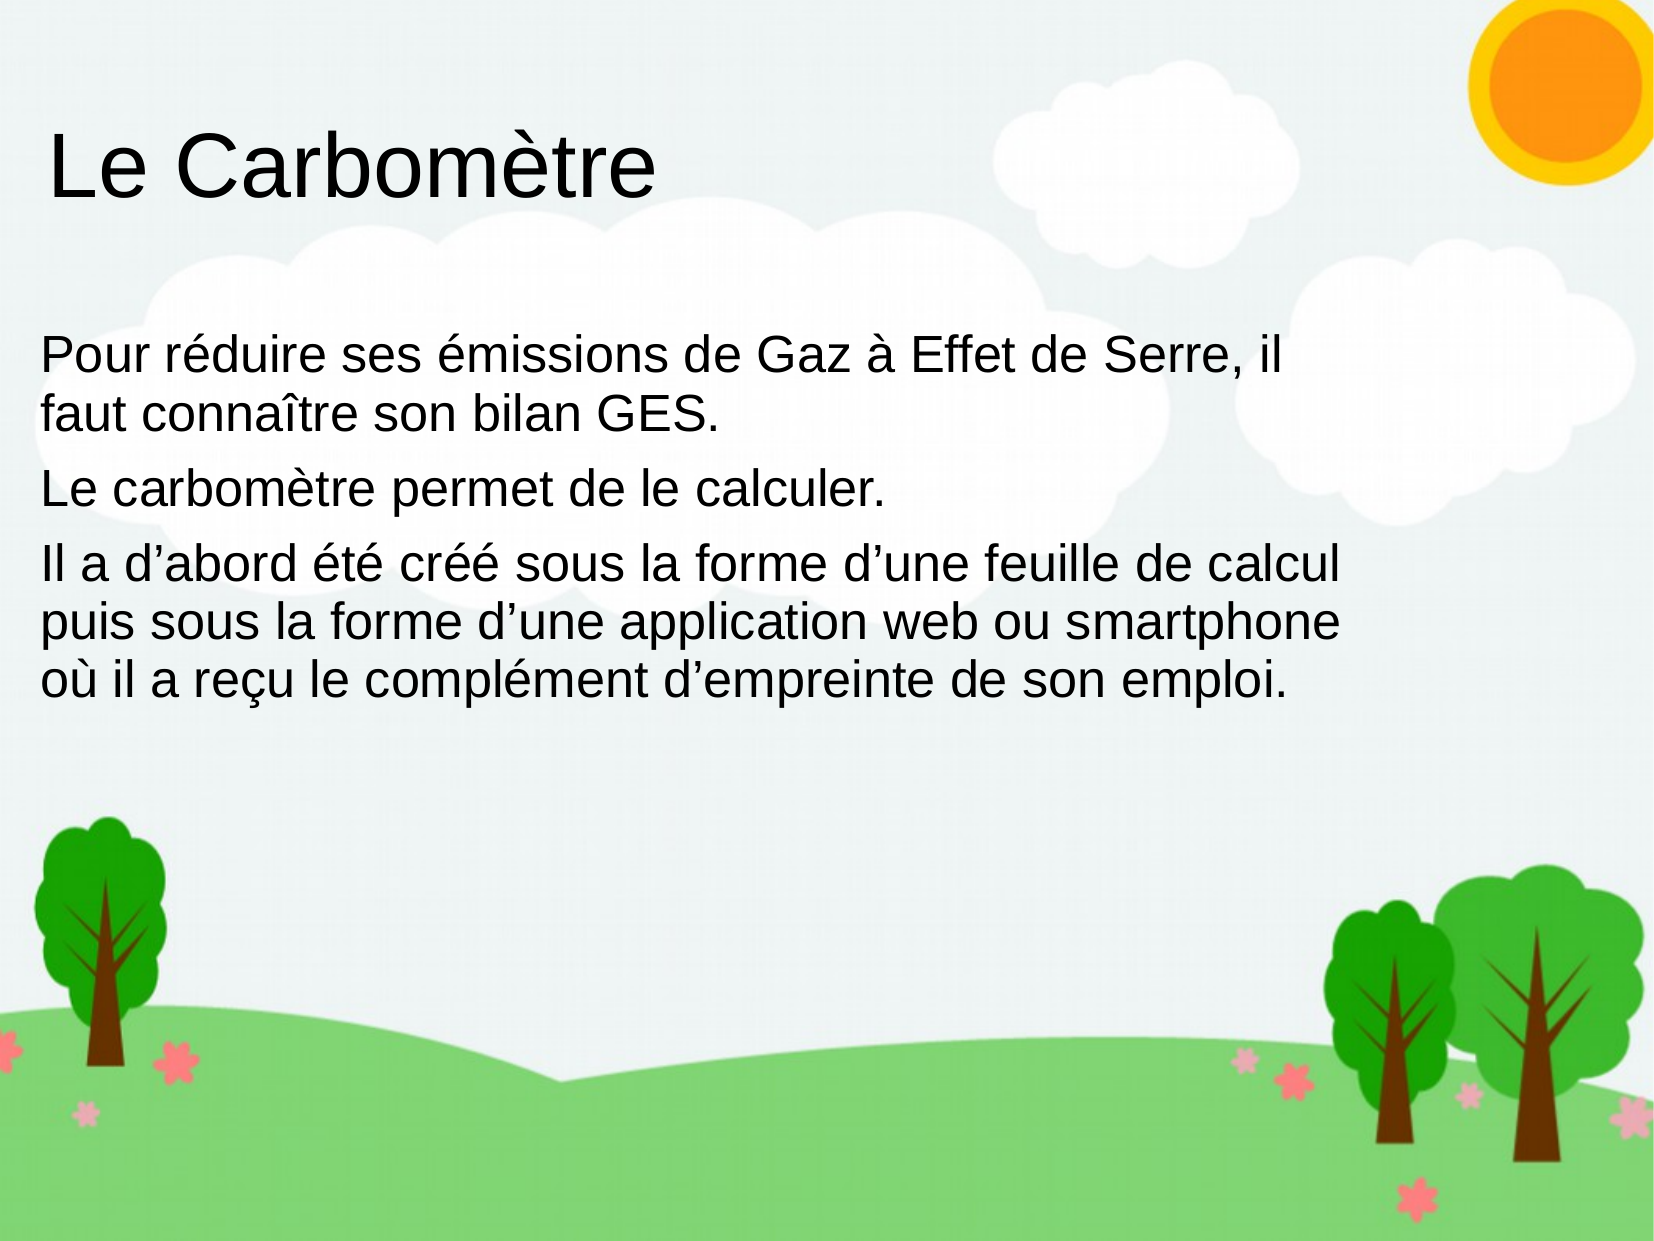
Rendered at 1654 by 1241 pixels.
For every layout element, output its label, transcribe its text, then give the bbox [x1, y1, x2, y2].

list Pour réduire ses émissions de Gaz à Effet de Serre, il faut connaître son bilan GES. Le carbomètre permet de le calculer. Il a d’abord été créé sous la forme d’une feuille de calcul puis sous la forme d’une application web ou smartphone où il a reçu le complément d’empreinte de son emploi. [0, 266, 1382, 709]
title Le Carbomètre [47, 35, 686, 296]
picture [0, 0, 1654, 1241]
